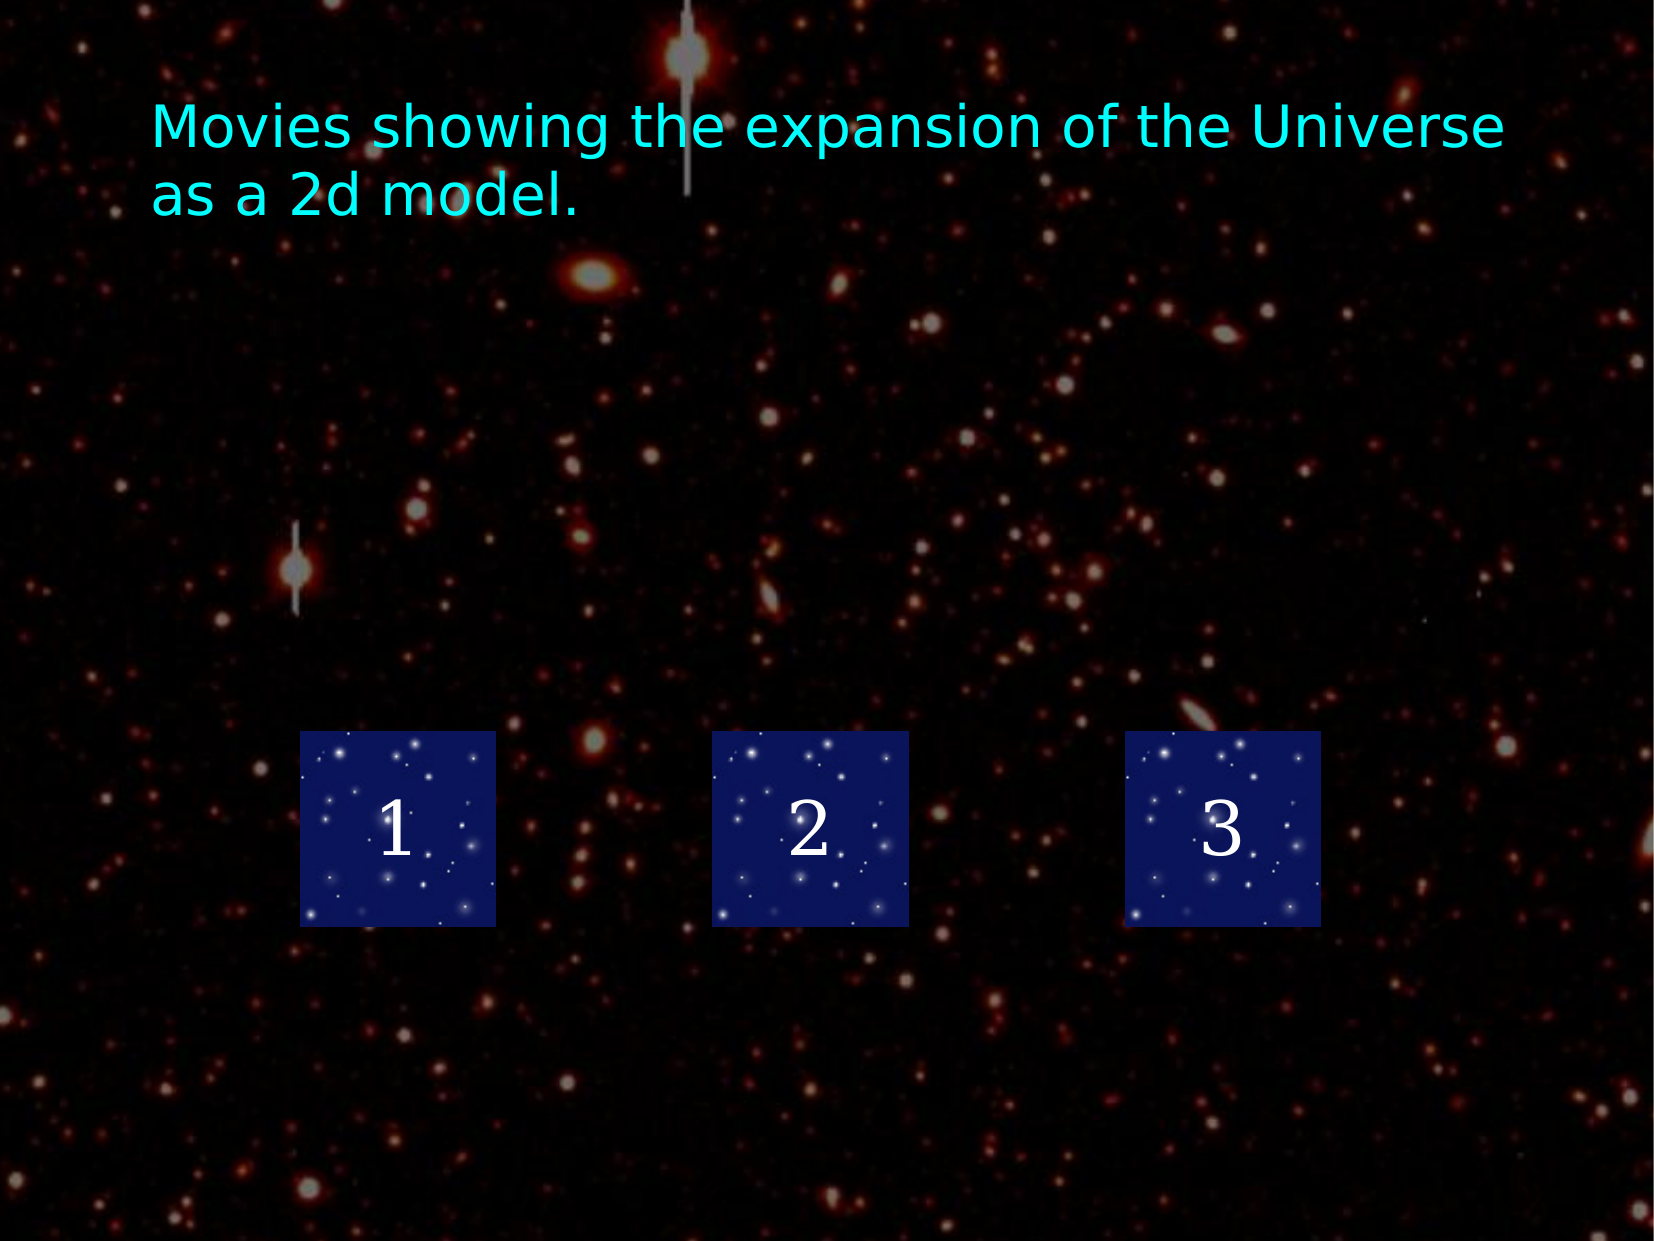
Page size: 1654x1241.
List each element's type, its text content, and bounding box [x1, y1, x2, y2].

picture [0, 0, 1654, 1241]
text_box Movies showing the expansion of the Universe as a 2d model. [150, 93, 1519, 316]
